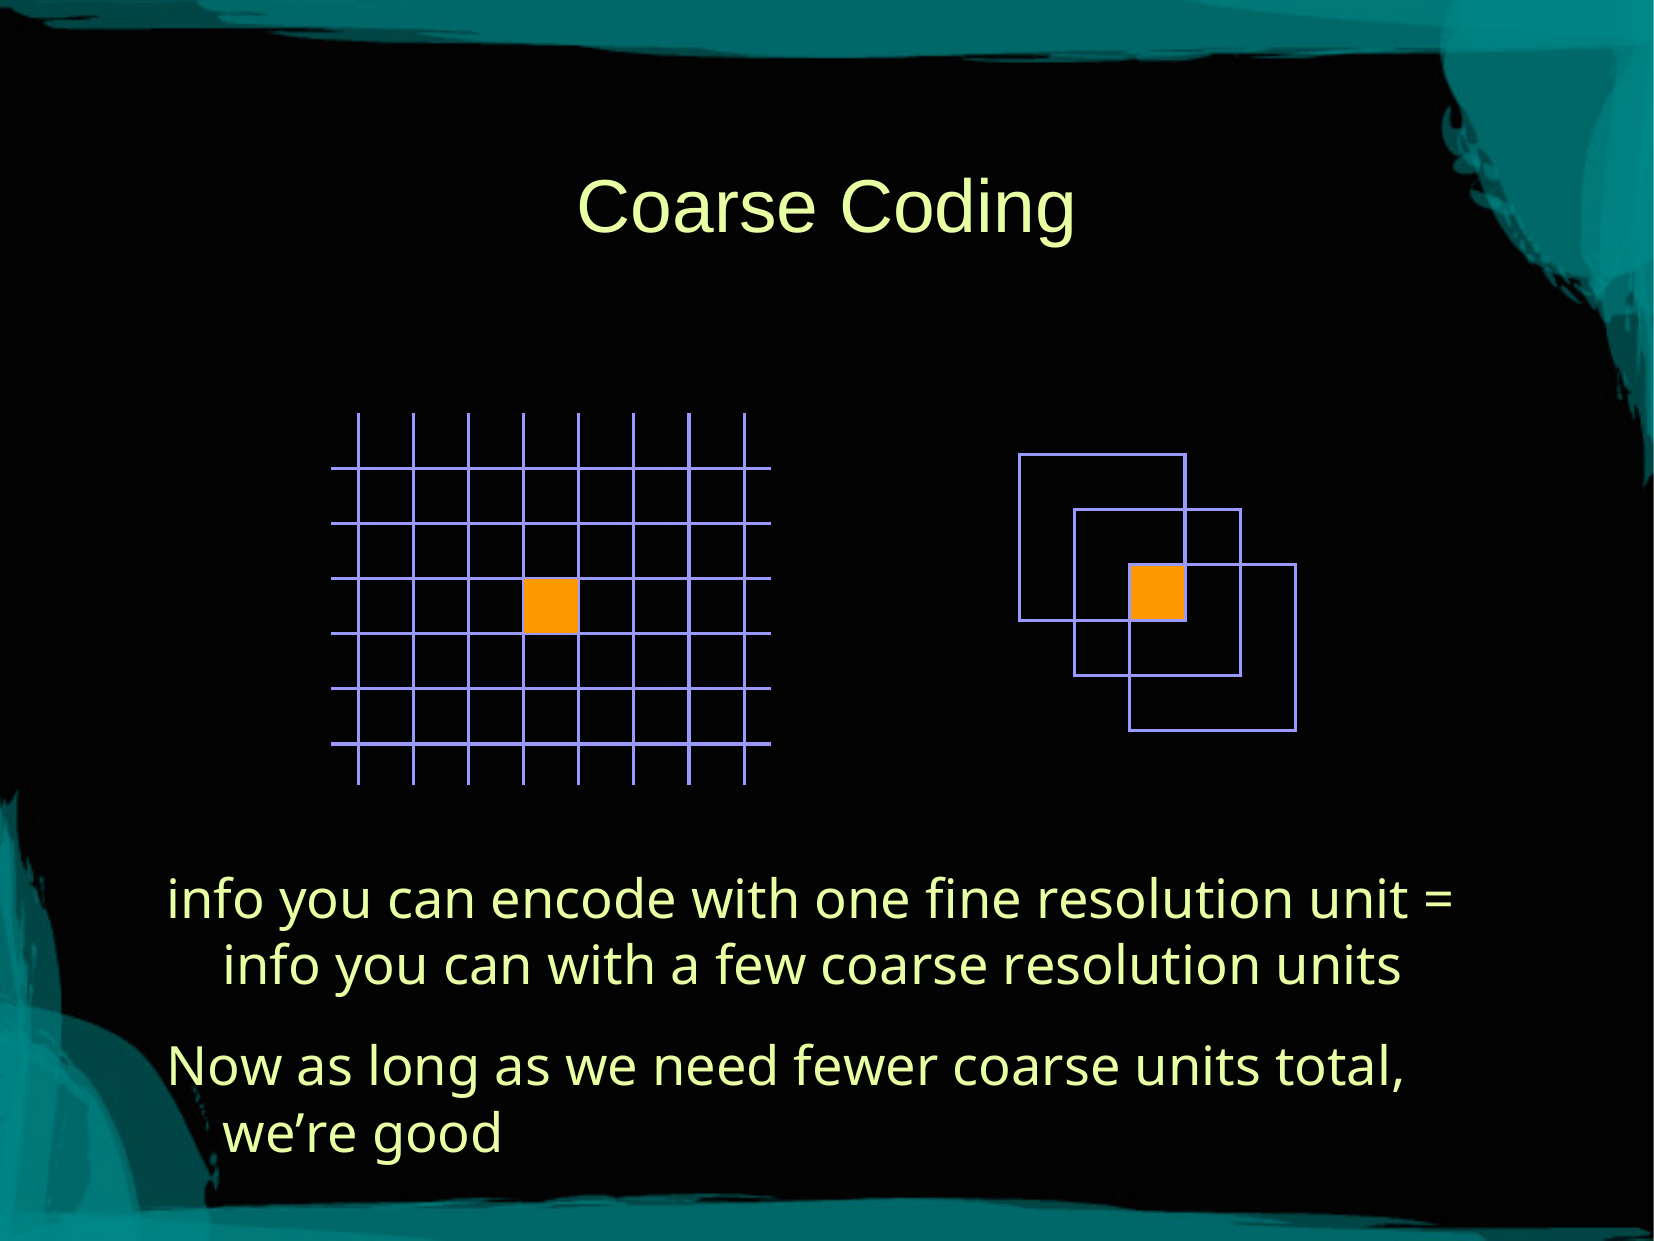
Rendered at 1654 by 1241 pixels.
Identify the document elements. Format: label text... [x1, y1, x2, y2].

picture [0, 0, 1654, 1241]
text_box [523, 578, 579, 634]
title Coarse Coding [82, 82, 1571, 331]
text_box [1129, 564, 1185, 621]
list info you can encode with one fine resolution unit = info you can with a few coarse resolution units Now as long as we need fewer coarse units total, we’re good [151, 857, 1571, 1241]
